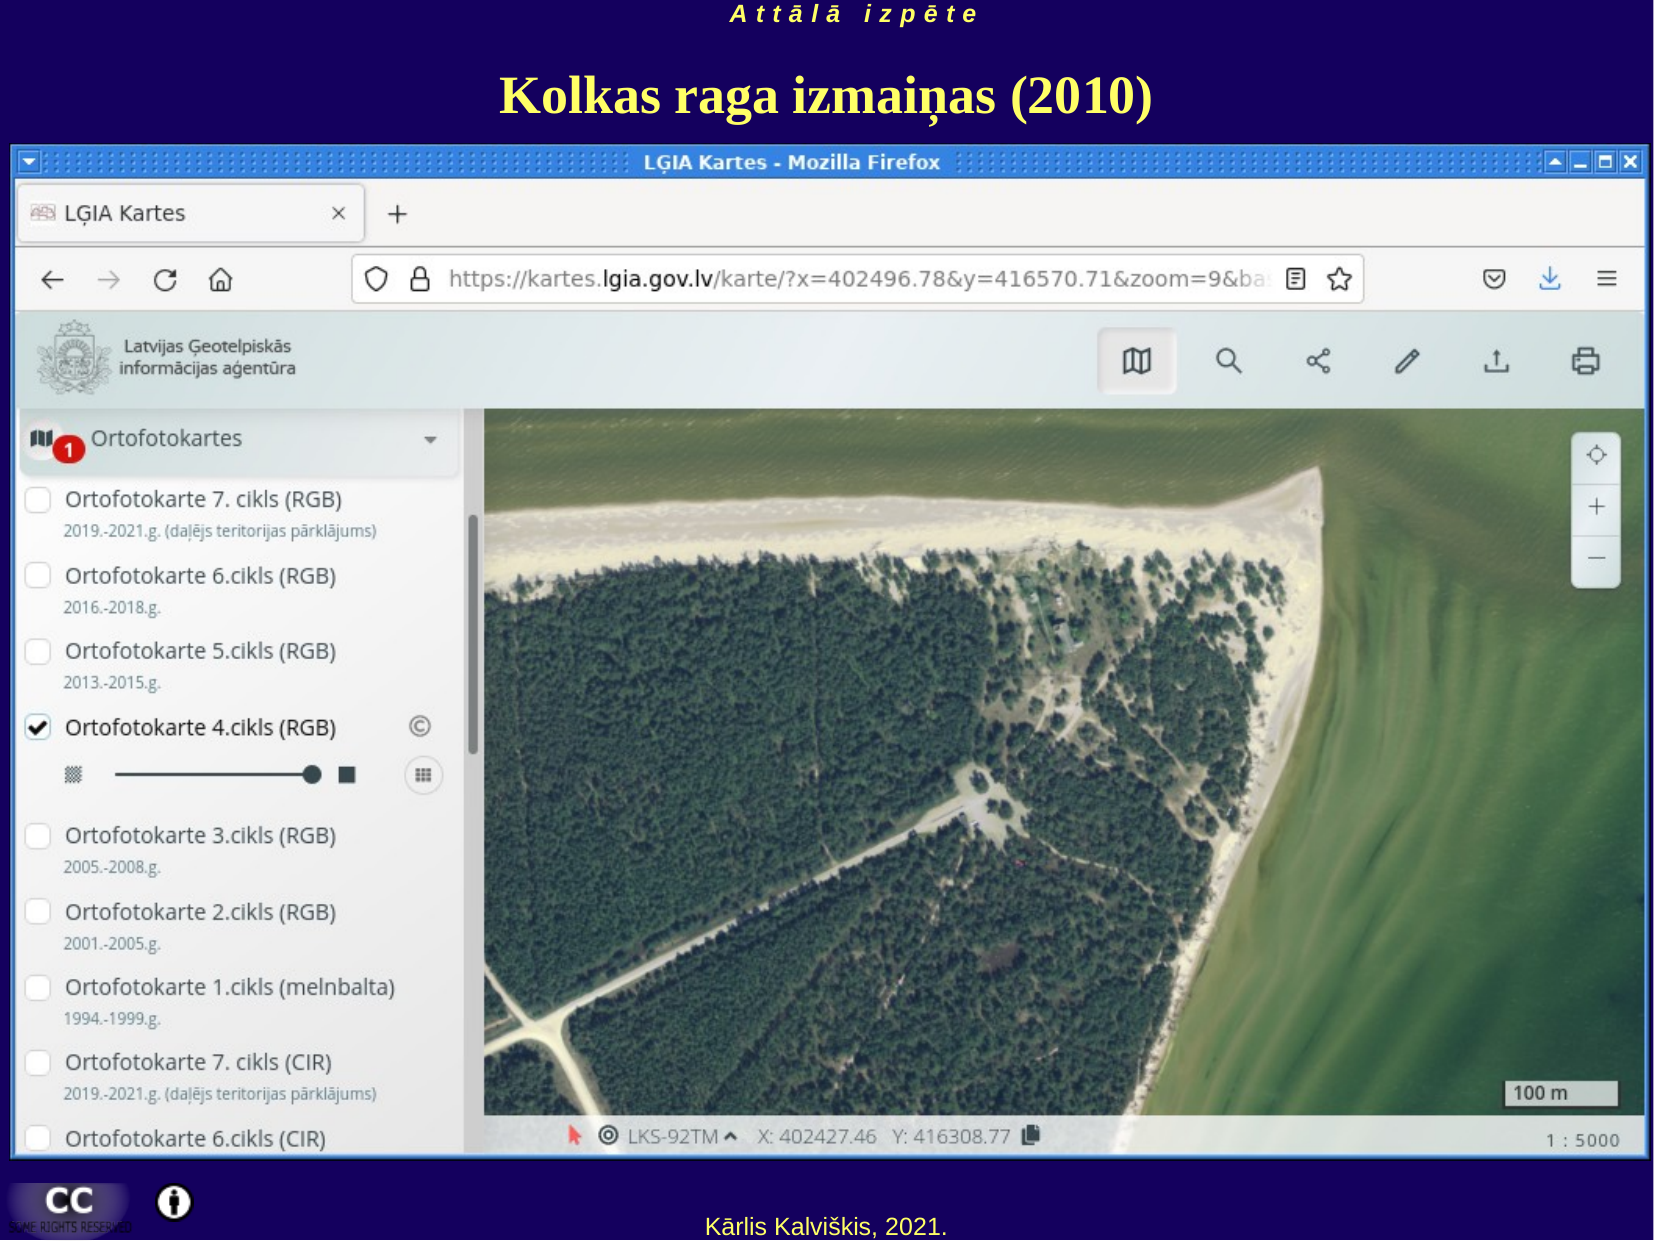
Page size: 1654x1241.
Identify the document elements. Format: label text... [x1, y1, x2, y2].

title Kolkas raga izmaiņas (2010) [120, 65, 1533, 143]
picture [155, 1183, 194, 1222]
picture [0, 1183, 141, 1241]
picture [9, 143, 1651, 1161]
